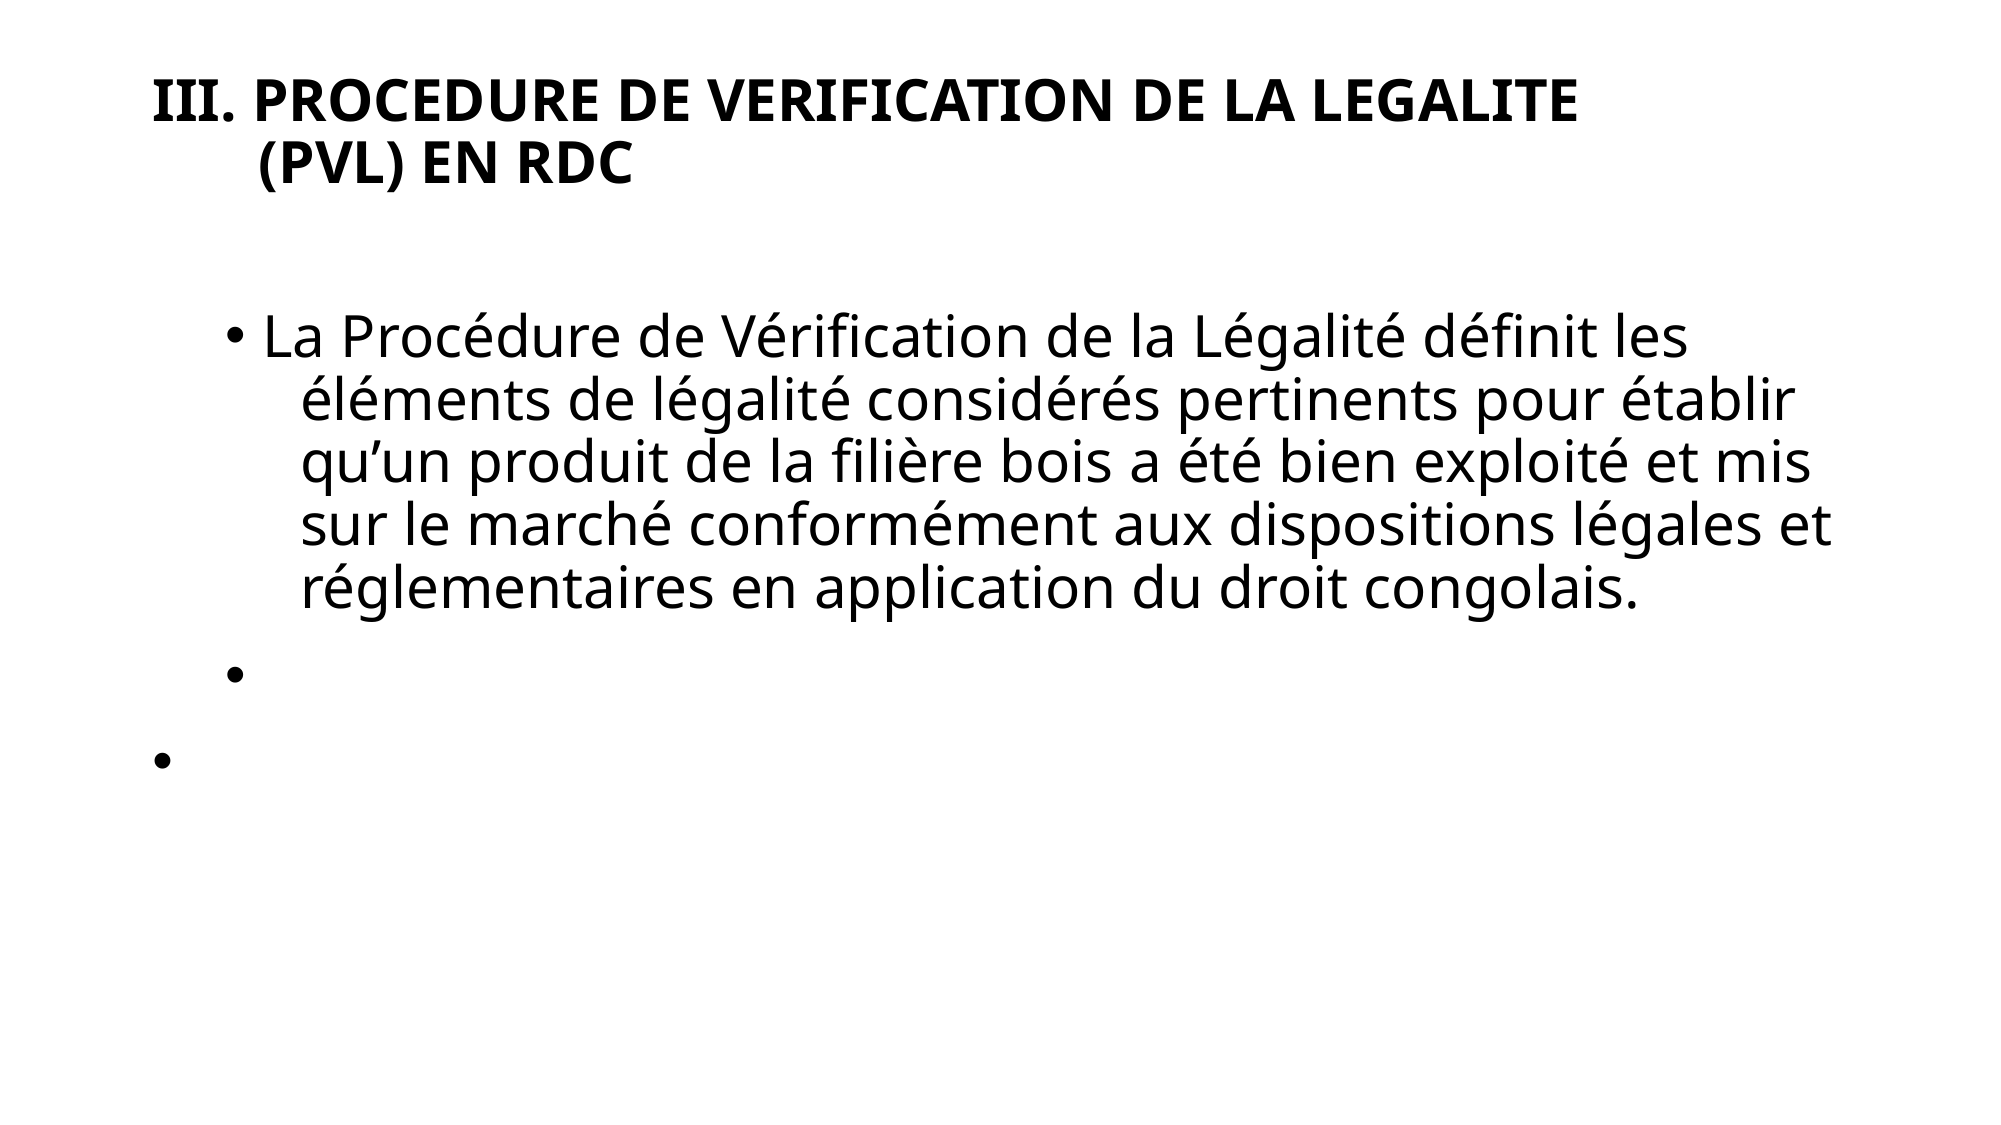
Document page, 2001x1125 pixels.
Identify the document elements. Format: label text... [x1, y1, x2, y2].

list La Procédure de Vérification de la Légalité définit les éléments de légalité considérés pertinents pour établir qu’un produit de la filière bois a été bien exploité et mis sur le marché conformément aux dispositions légales et réglementaires en application du droit congolais. [137, 299, 1863, 1014]
title III. PROCEDURE DE VERIFICATION DE LA LEGALITE (PVL) EN RDC [137, 59, 1863, 278]
